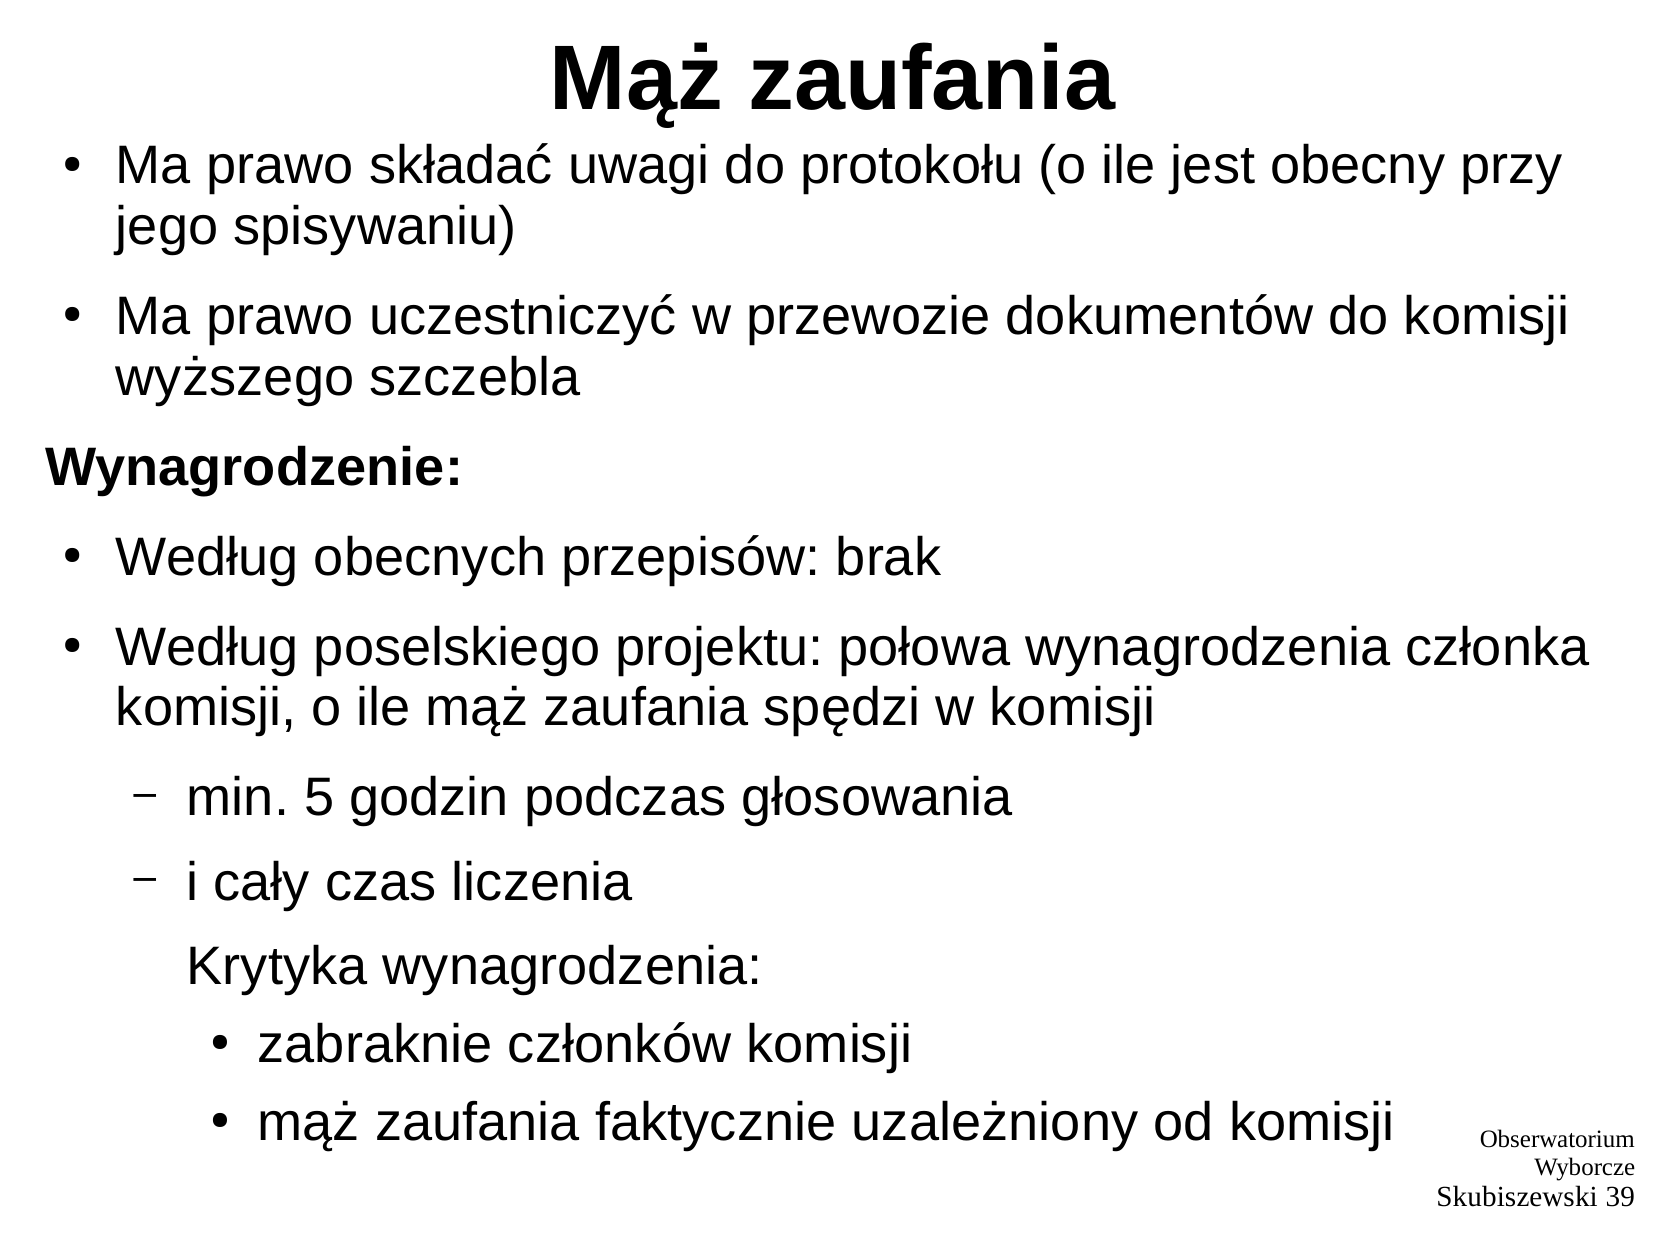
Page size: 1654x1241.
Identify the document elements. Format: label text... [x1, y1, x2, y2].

list Ma prawo składać uwagi do protokołu (o ile jest obecny przy jego spisywaniu) Ma prawo uczestniczyć w przewozie dokumentów do komisji wyższego szczebla Wynagrodzenie: Według obecnych przepisów: brak Według poselskiego projektu: połowa wynagrodzenia członka komisji, o ile mąż zaufania spędzi w komisji min. 5 godzin podczas głosowania i cały czas liczenia Krytyka wynagrodzenia: zabraknie członków komisji mąż zaufania faktycznie uzależniony od komisji [45, 135, 1621, 1186]
title Mąż zaufania [88, 26, 1577, 135]
